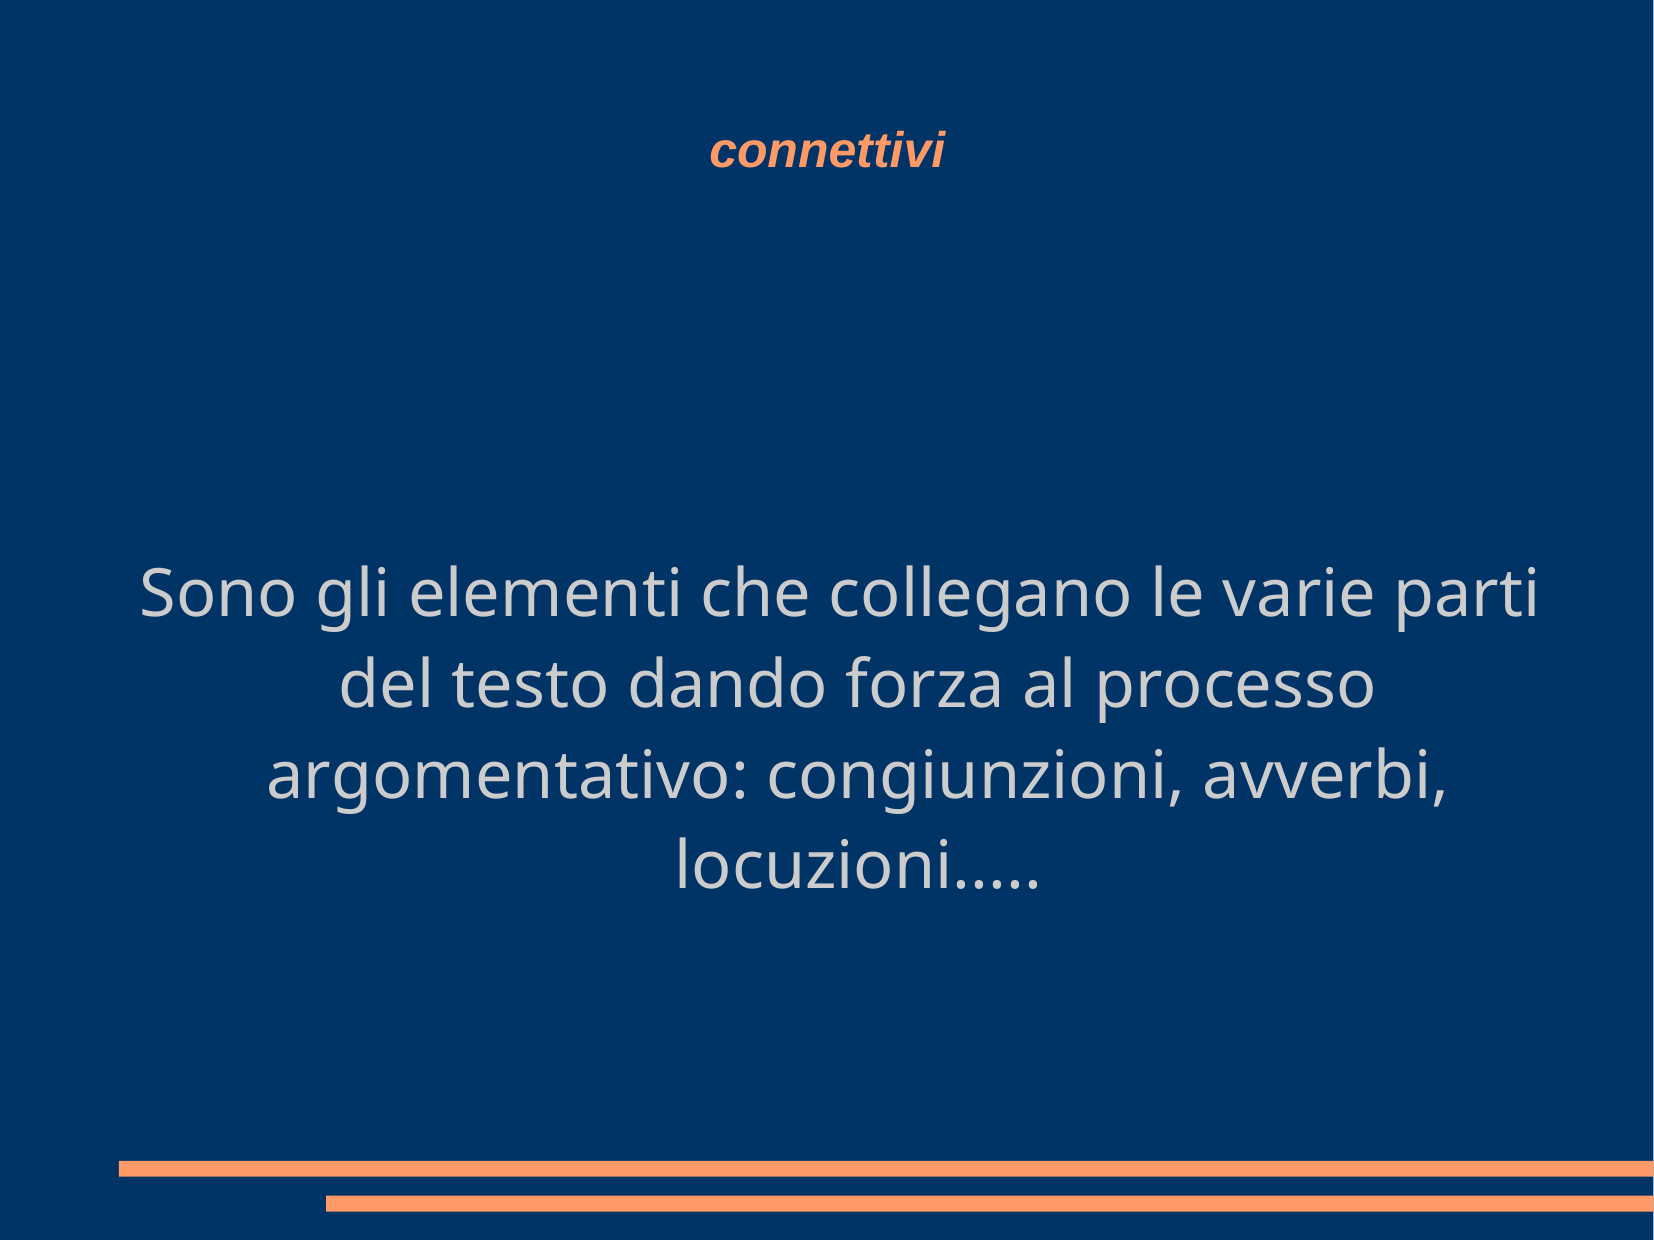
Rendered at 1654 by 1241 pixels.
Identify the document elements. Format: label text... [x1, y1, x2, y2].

title connettivi [121, 46, 1534, 254]
text_box [5, 12, 1418, 220]
subtitle Sono gli elementi che collegano le varie parti del testo dando forza al processo argomentativo: congiunzioni, avverbi, locuzioni..... [121, 322, 1561, 1132]
text_box [5, 288, 1445, 1098]
